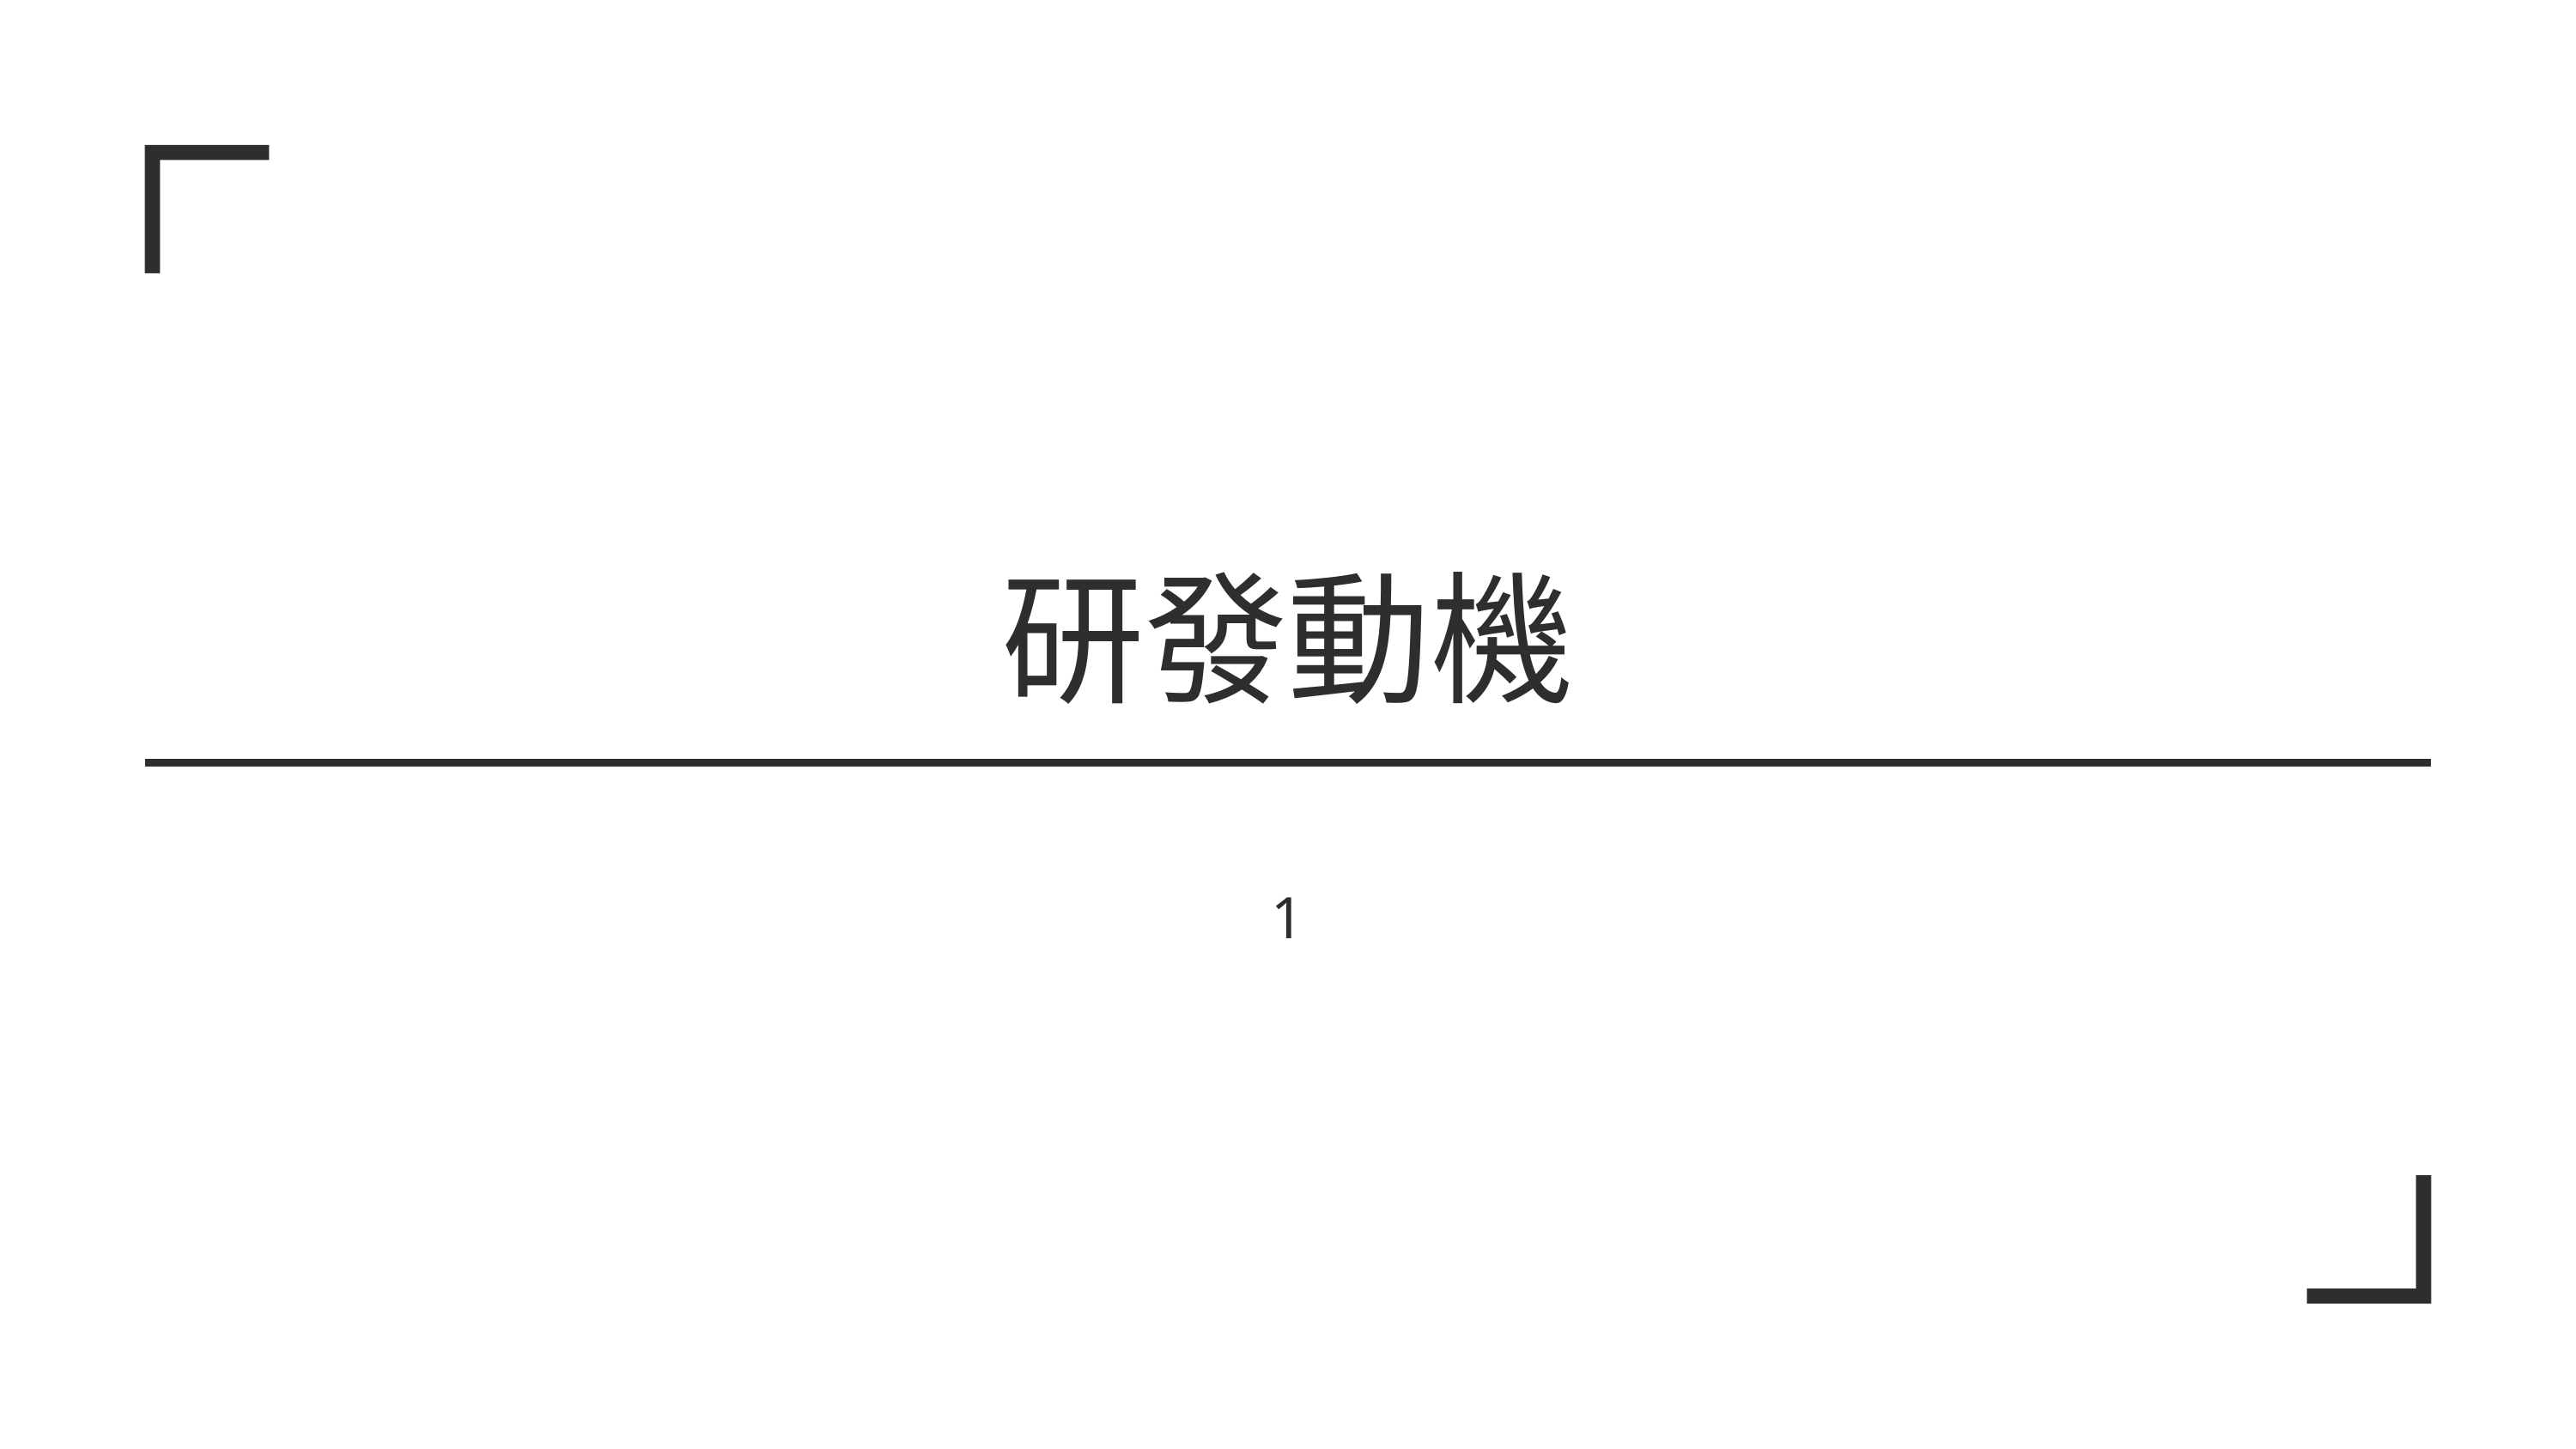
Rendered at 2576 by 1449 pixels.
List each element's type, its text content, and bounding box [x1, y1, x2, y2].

text_box [145, 759, 2431, 767]
text_box [144, 144, 270, 274]
text_box 研發動機 [241, 515, 2335, 687]
text_box 1 [429, 860, 2147, 933]
text_box [2306, 1175, 2432, 1304]
